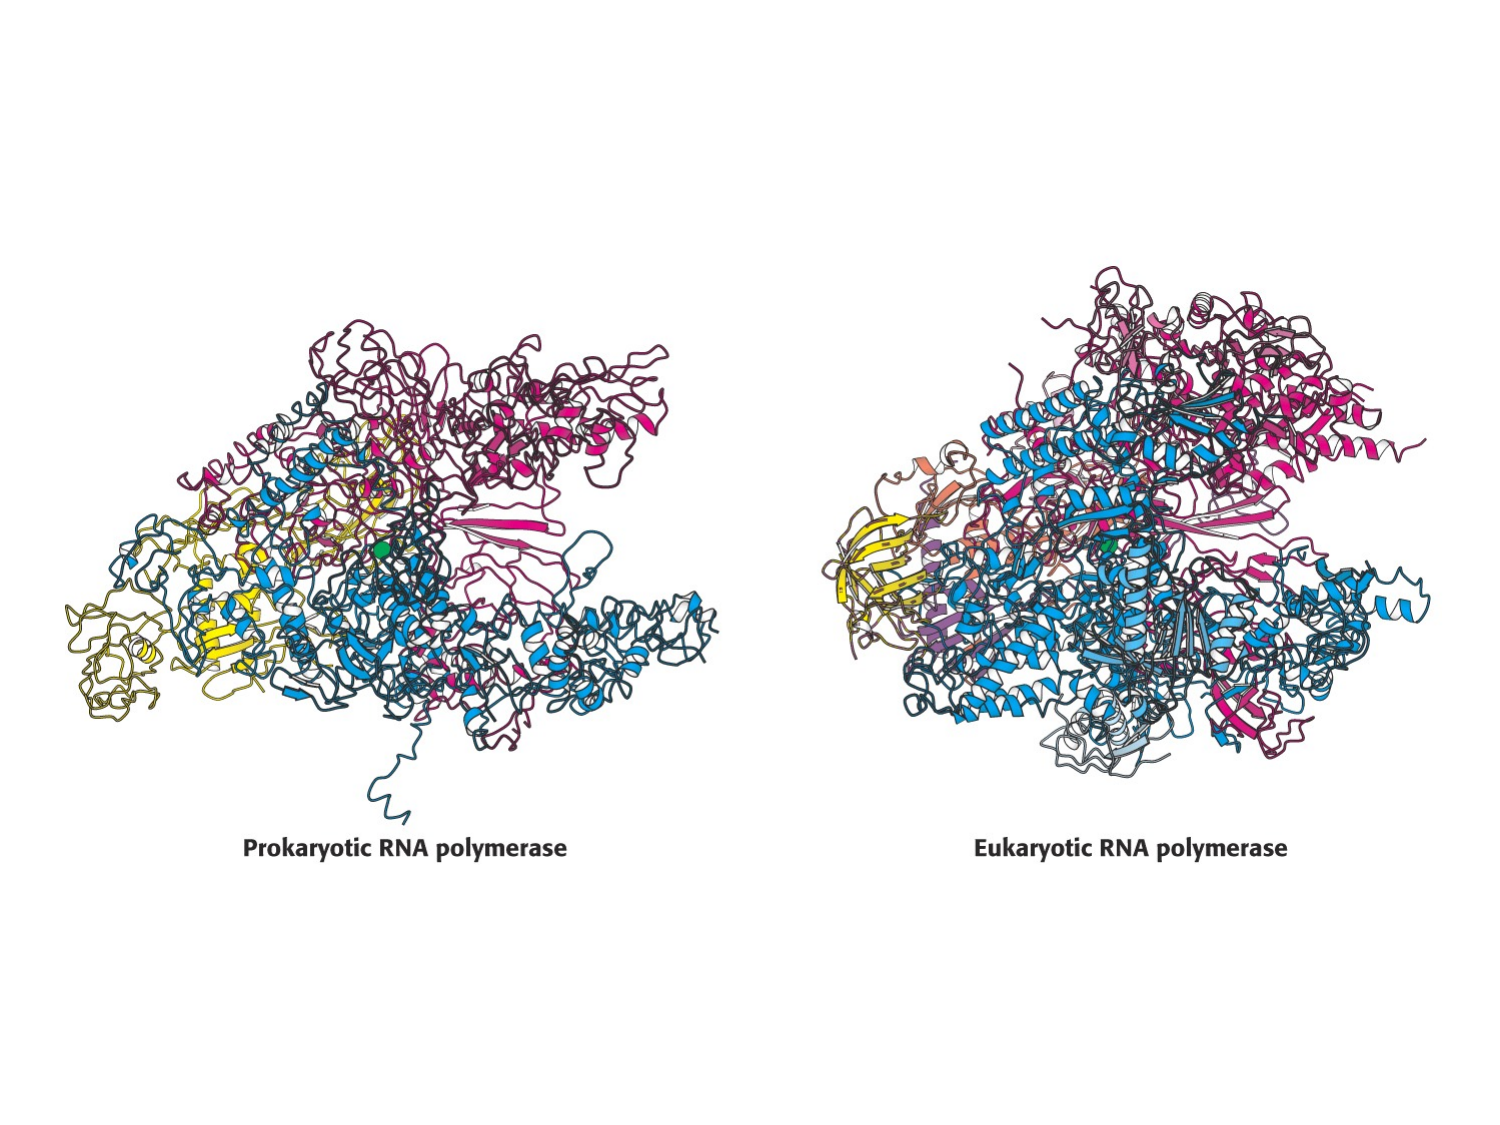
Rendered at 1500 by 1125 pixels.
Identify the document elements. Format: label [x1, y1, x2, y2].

picture [49, 240, 1450, 885]
